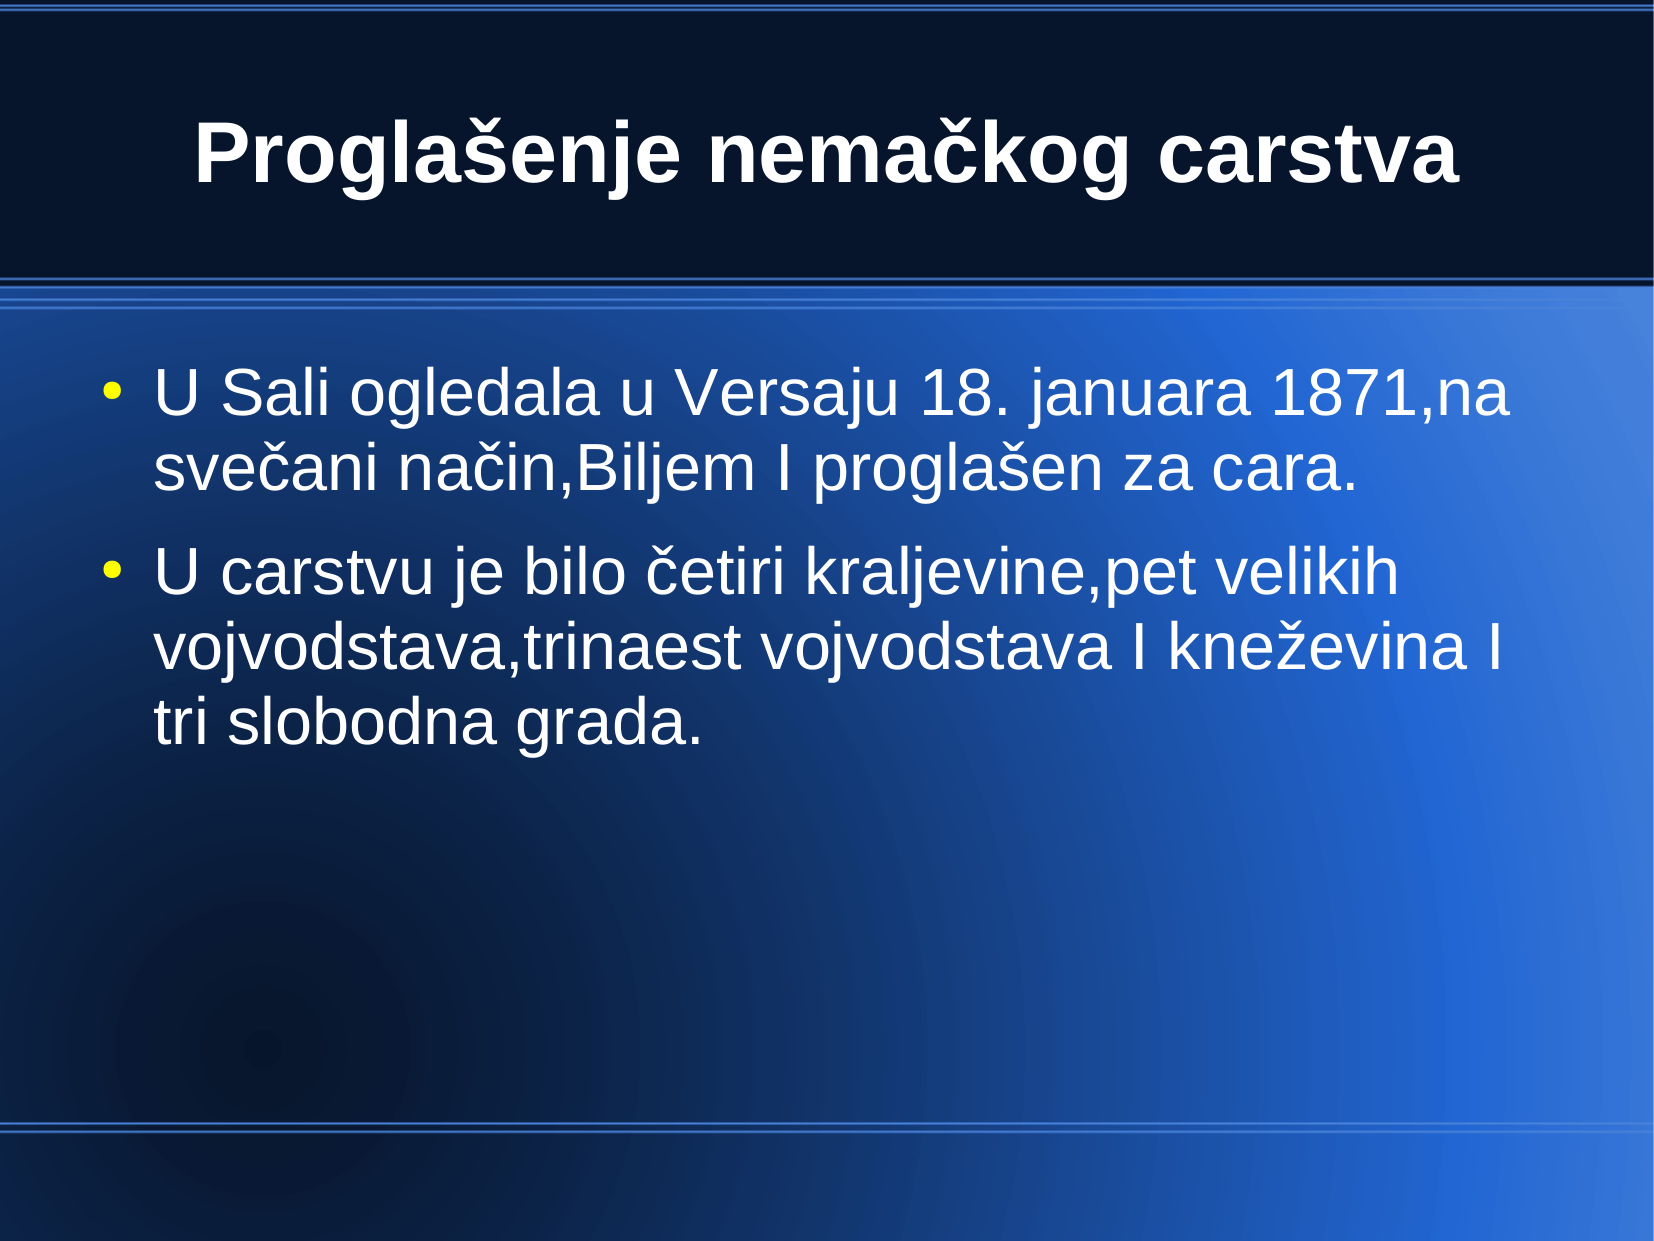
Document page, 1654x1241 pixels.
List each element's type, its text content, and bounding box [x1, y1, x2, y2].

title Proglašenje nemačkog carstva [82, 49, 1571, 257]
list U Sali ogledala u Versaju 18. januara 1871,na svečani način,Biljem I proglašen za cara. U carstvu je bilo četiri kraljevine,pet velikih vojvodstava,trinaest vojvodstava I kneževina I tri slobodna grada. [82, 355, 1571, 1075]
picture [0, 0, 1654, 1241]
